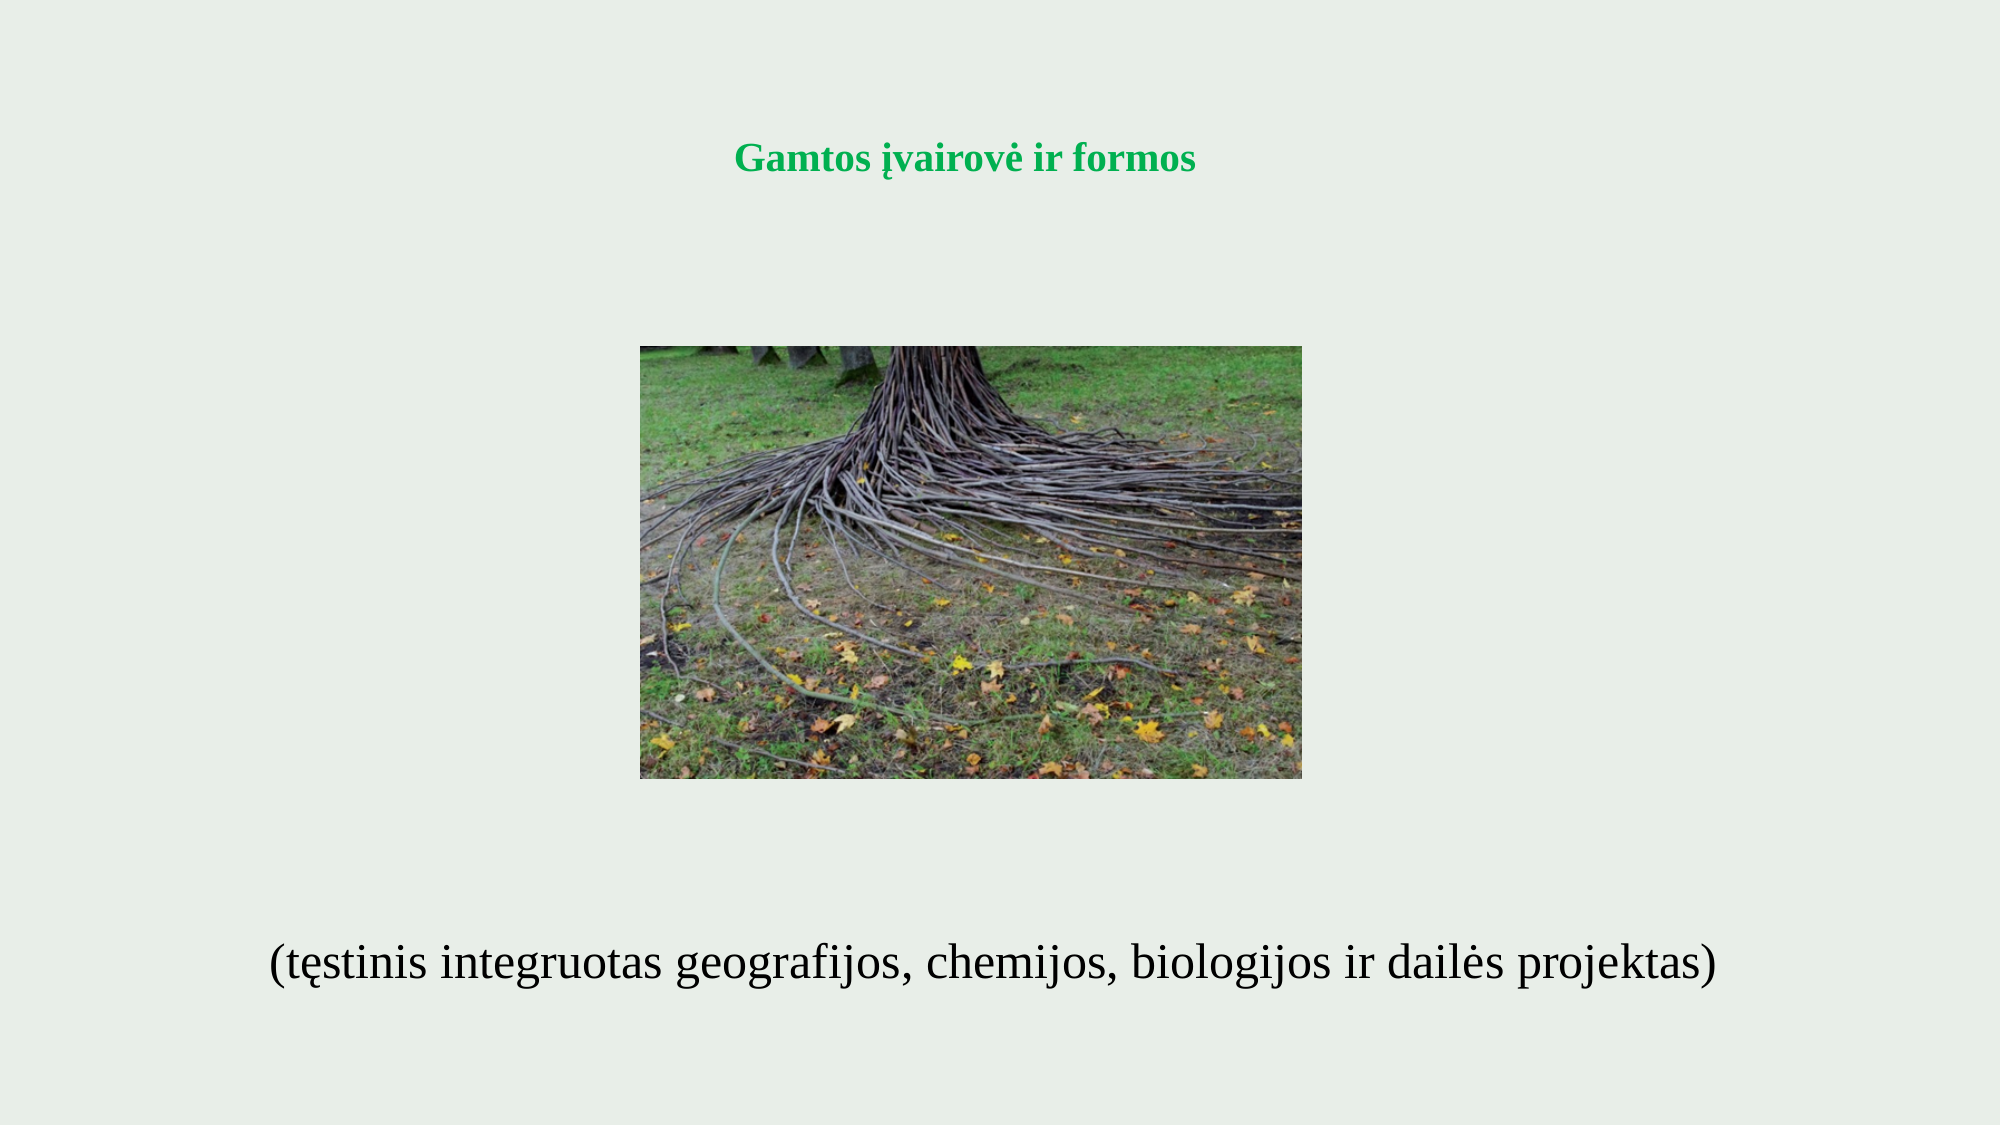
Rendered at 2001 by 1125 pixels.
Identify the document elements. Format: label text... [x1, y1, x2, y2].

text_box (tęstinis integruotas geografijos, chemijos, biologijos ir dailės projektas) [254, 920, 1746, 997]
picture [640, 346, 1302, 779]
title Gamtos įvairovė ir formos [136, 128, 1795, 301]
